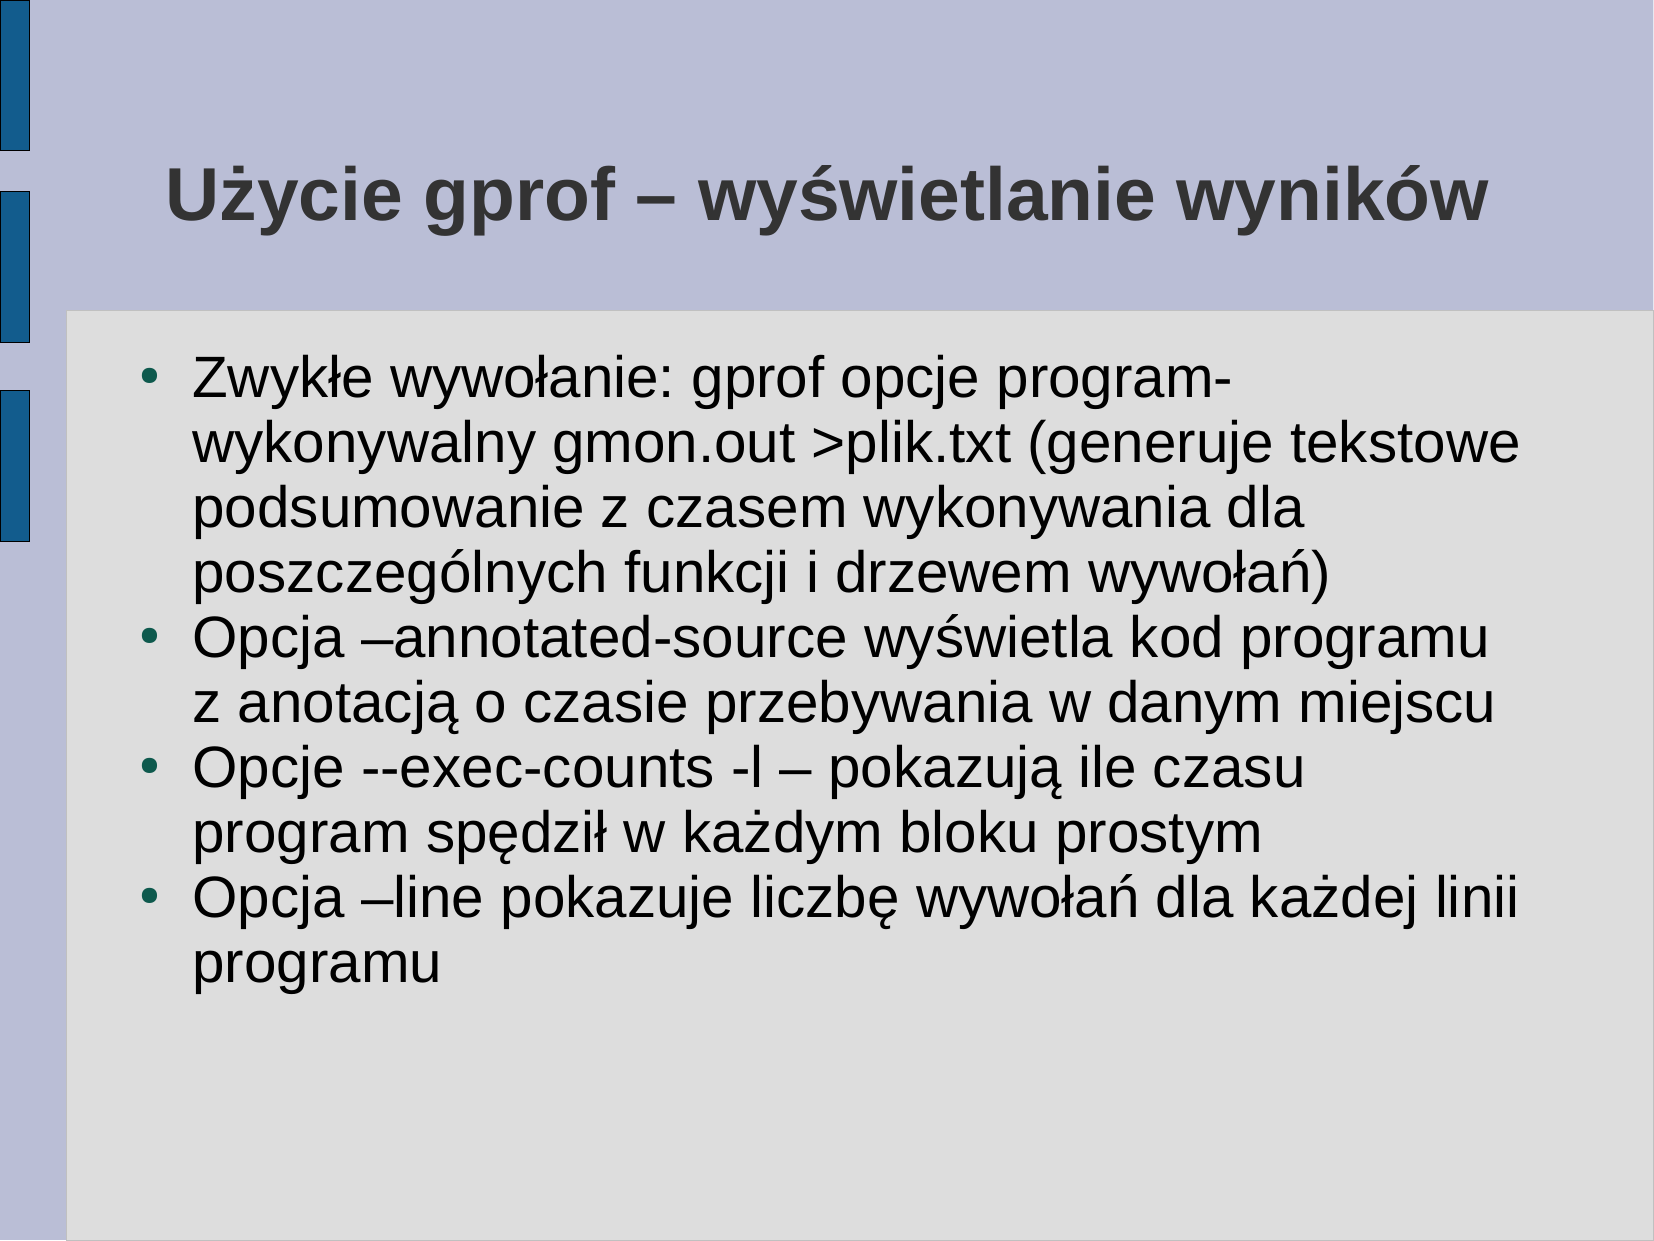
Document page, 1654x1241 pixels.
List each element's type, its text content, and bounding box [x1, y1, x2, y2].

list Zwykłe wywołanie: gprof opcje program-wykonywalny gmon.out >plik.txt (generuje tekstowe podsumowanie z czasem wykonywania dla poszczególnych funkcji i drzewem wywołań) Opcja –annotated-source wyświetla kod programu z anotacją o czasie przebywania w danym miejscu Opcje --exec-counts -l – pokazują ile czasu program spędził w każdym bloku prostym Opcja –line pokazuje liczbę wywołań dla każdej linii programu [121, 344, 1534, 1127]
title Użycie gprof – wyświetlanie wyników [121, 91, 1534, 299]
